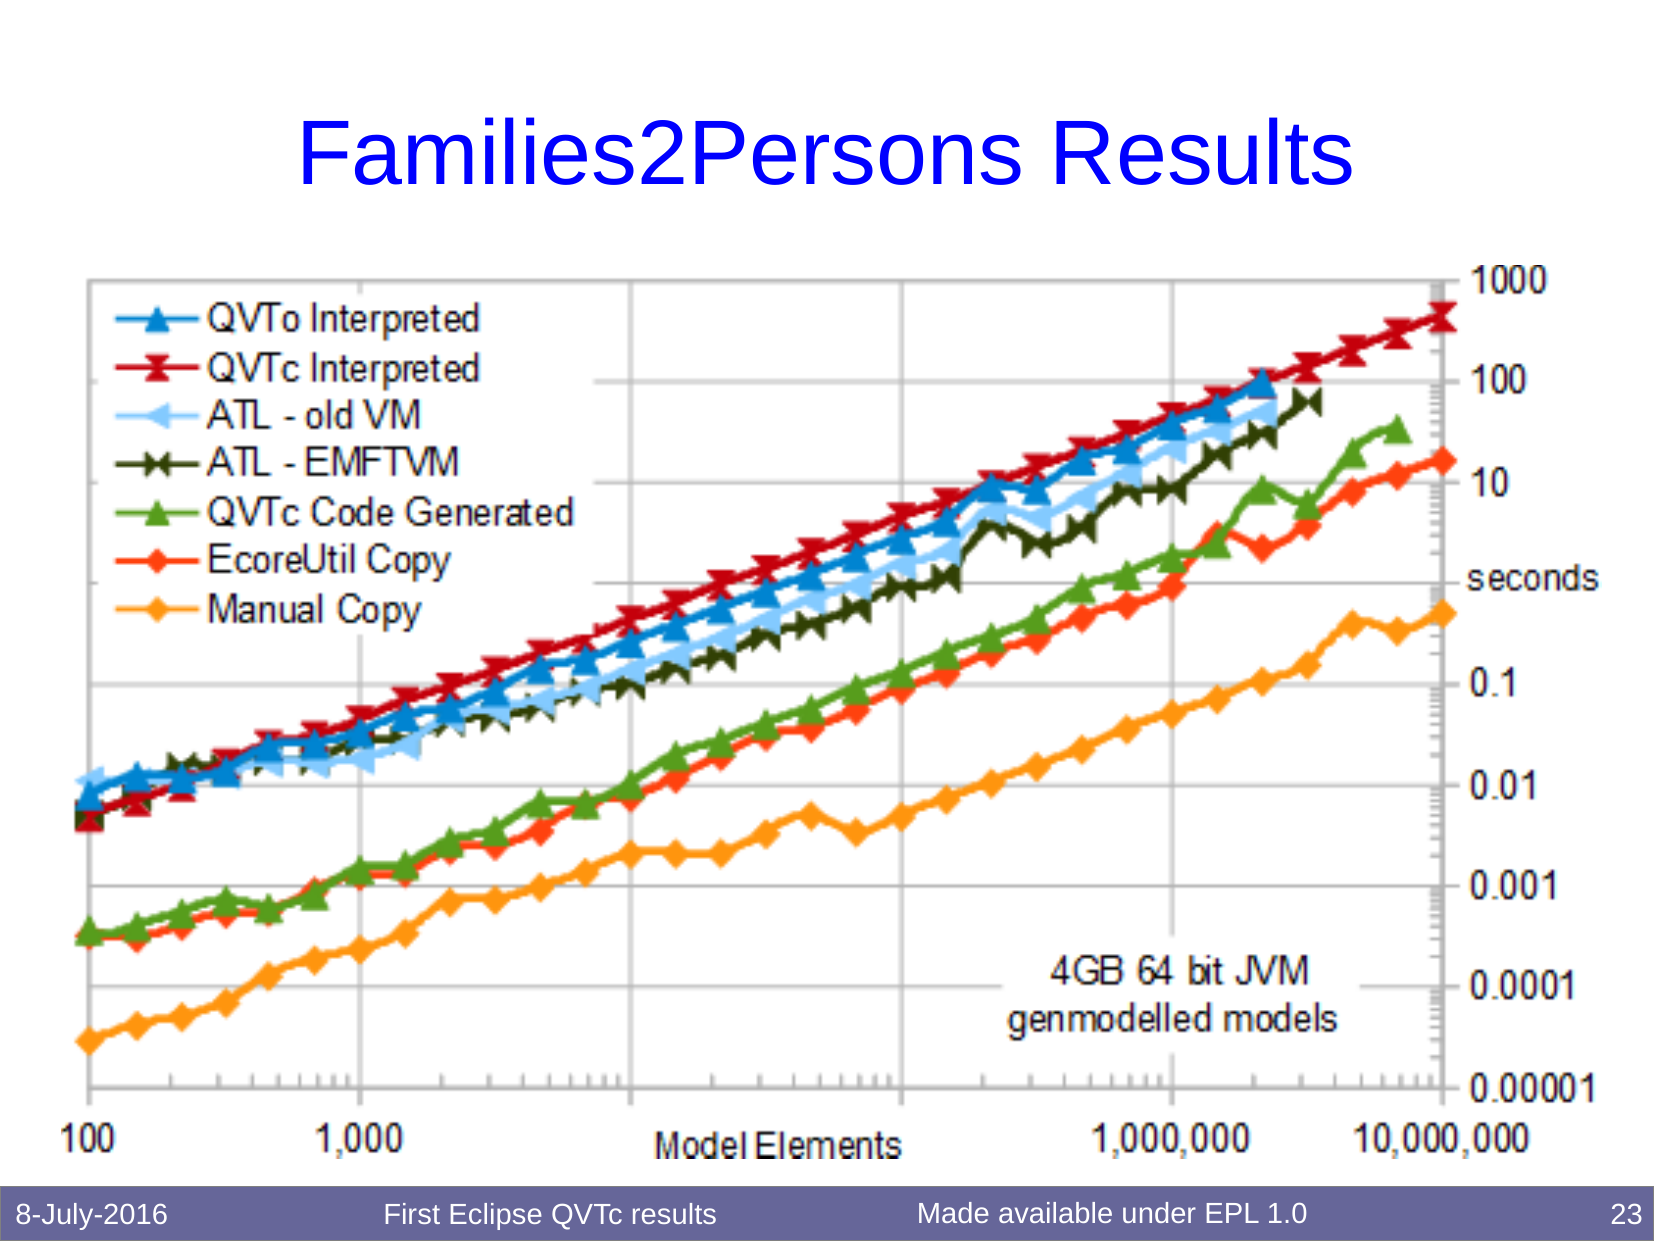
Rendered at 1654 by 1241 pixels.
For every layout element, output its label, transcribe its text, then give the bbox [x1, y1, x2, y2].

picture [61, 265, 1602, 1159]
title Families2Persons Results [82, 49, 1571, 257]
